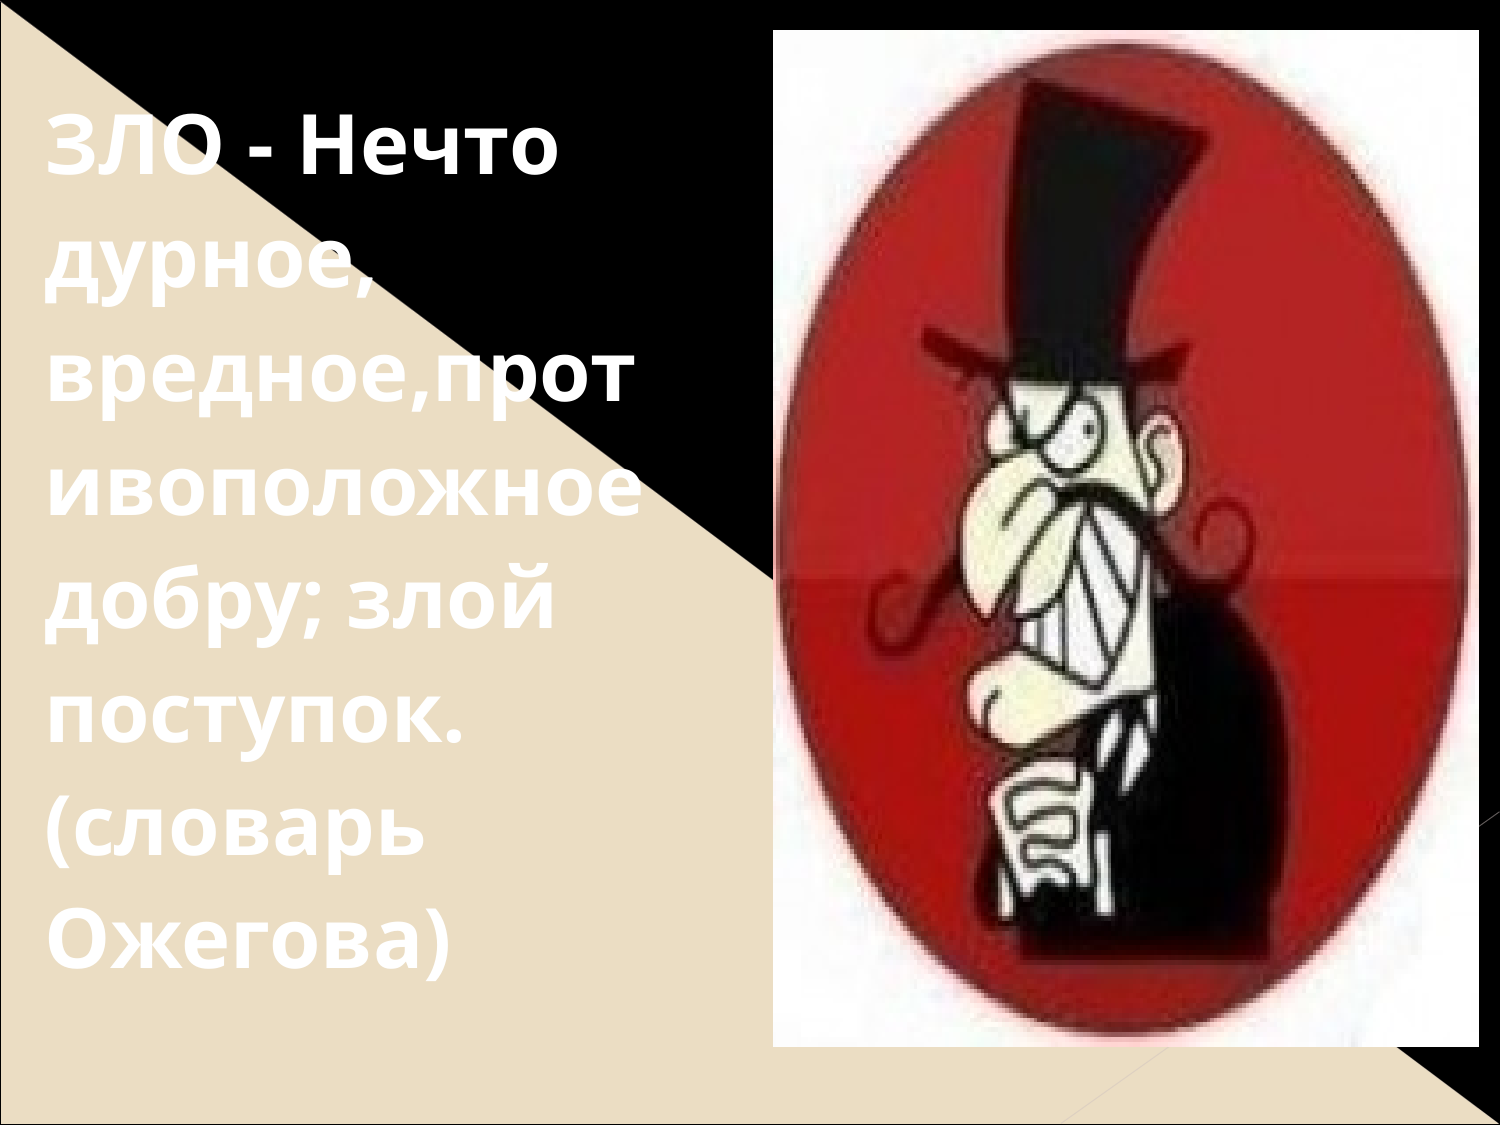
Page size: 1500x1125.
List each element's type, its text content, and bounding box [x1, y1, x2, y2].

picture [773, 30, 1479, 1047]
text_box ЗЛО - Нечто дурное, вредное,противоположное добру; злой поступок.(словарь Ожегова) [29, 78, 668, 1002]
